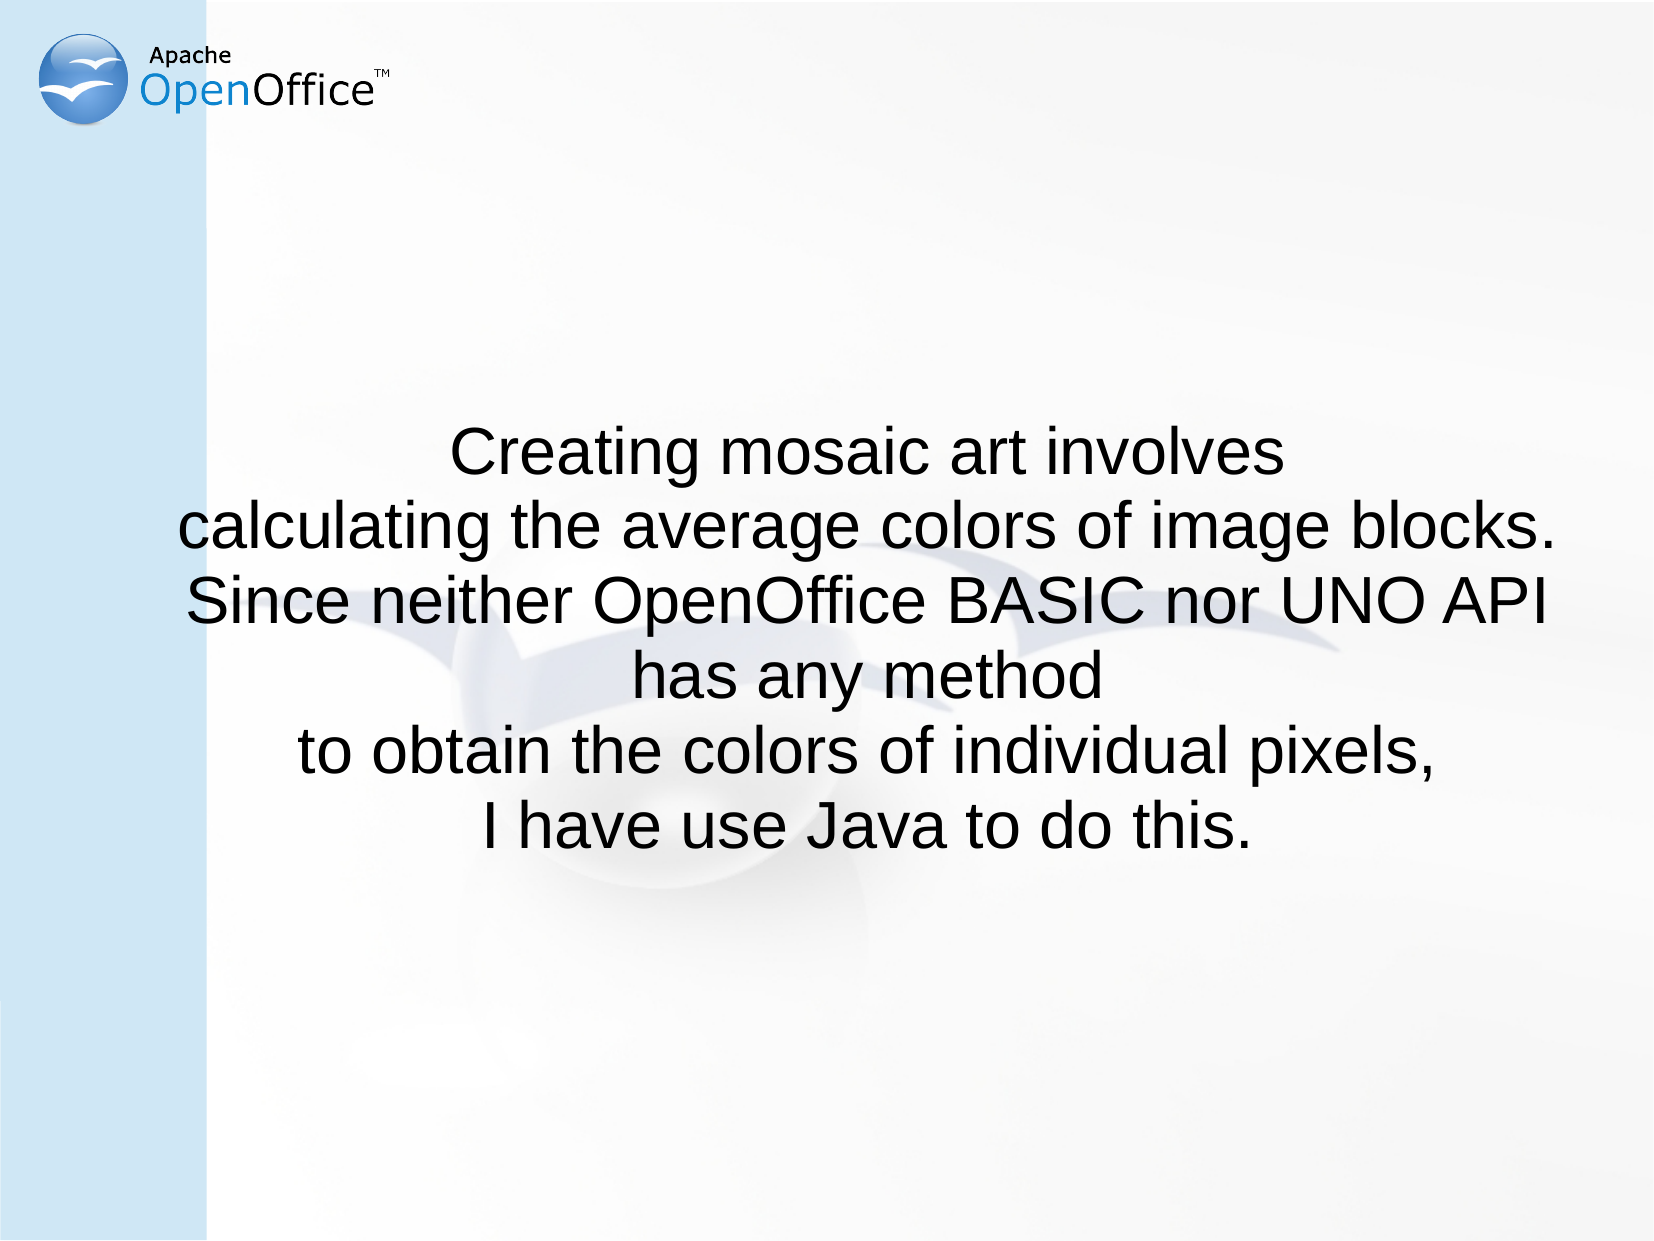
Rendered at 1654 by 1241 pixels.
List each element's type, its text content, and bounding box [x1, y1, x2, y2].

picture [35, 2, 1654, 1241]
subtitle Creating mosaic art involves calculating the average colors of image blocks. Since neither OpenOffice BASIC nor UNO API has any method to obtain the colors of individual pixels, I have use Java to do this. [165, 108, 1571, 1168]
